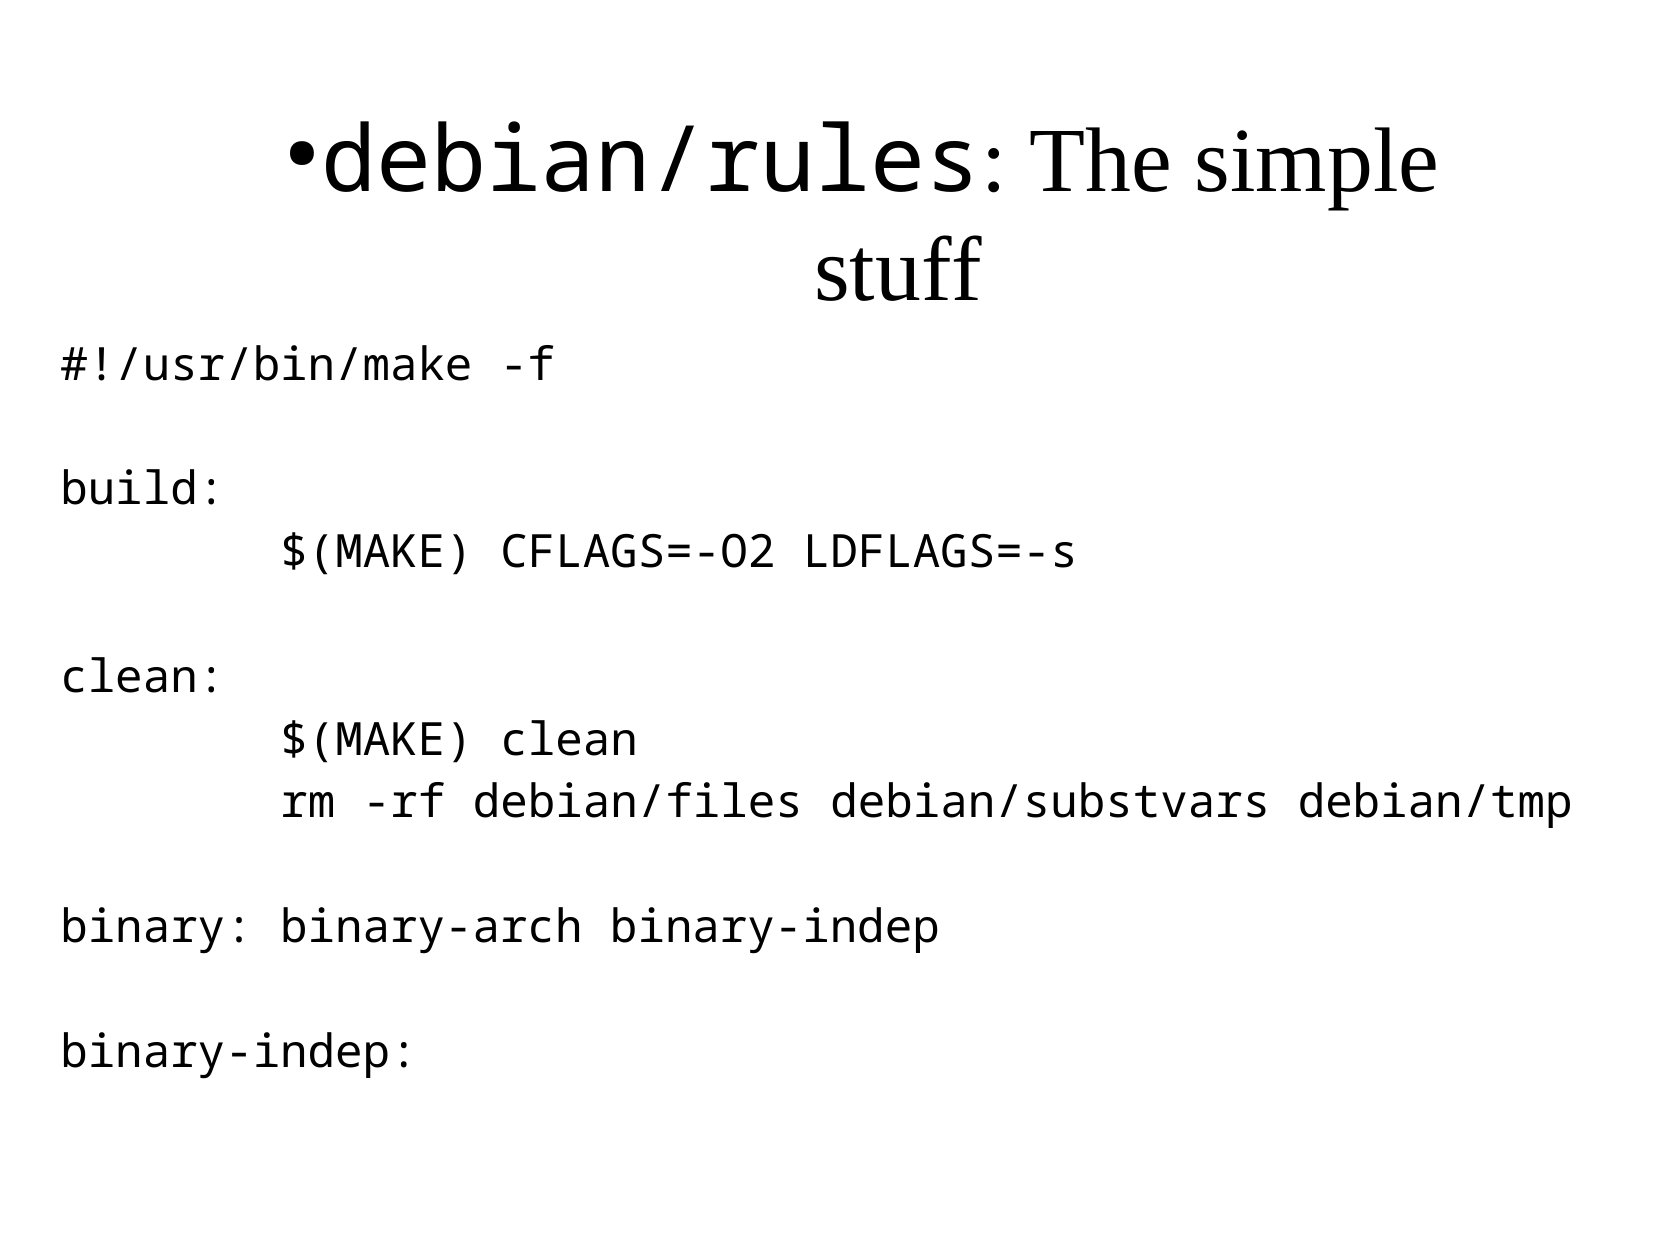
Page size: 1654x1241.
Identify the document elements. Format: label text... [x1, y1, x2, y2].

text_box #!/usr/bin/make -f build: $(MAKE) CFLAGS=-O2 LDFLAGS=-s clean: $(MAKE) clean rm -rf debian/files debian/substvars debian/tmp binary: binary-arch binary-indep binary-indep: [60, 330, 1574, 935]
title debian/rules: The simple stuff [121, 102, 1534, 311]
